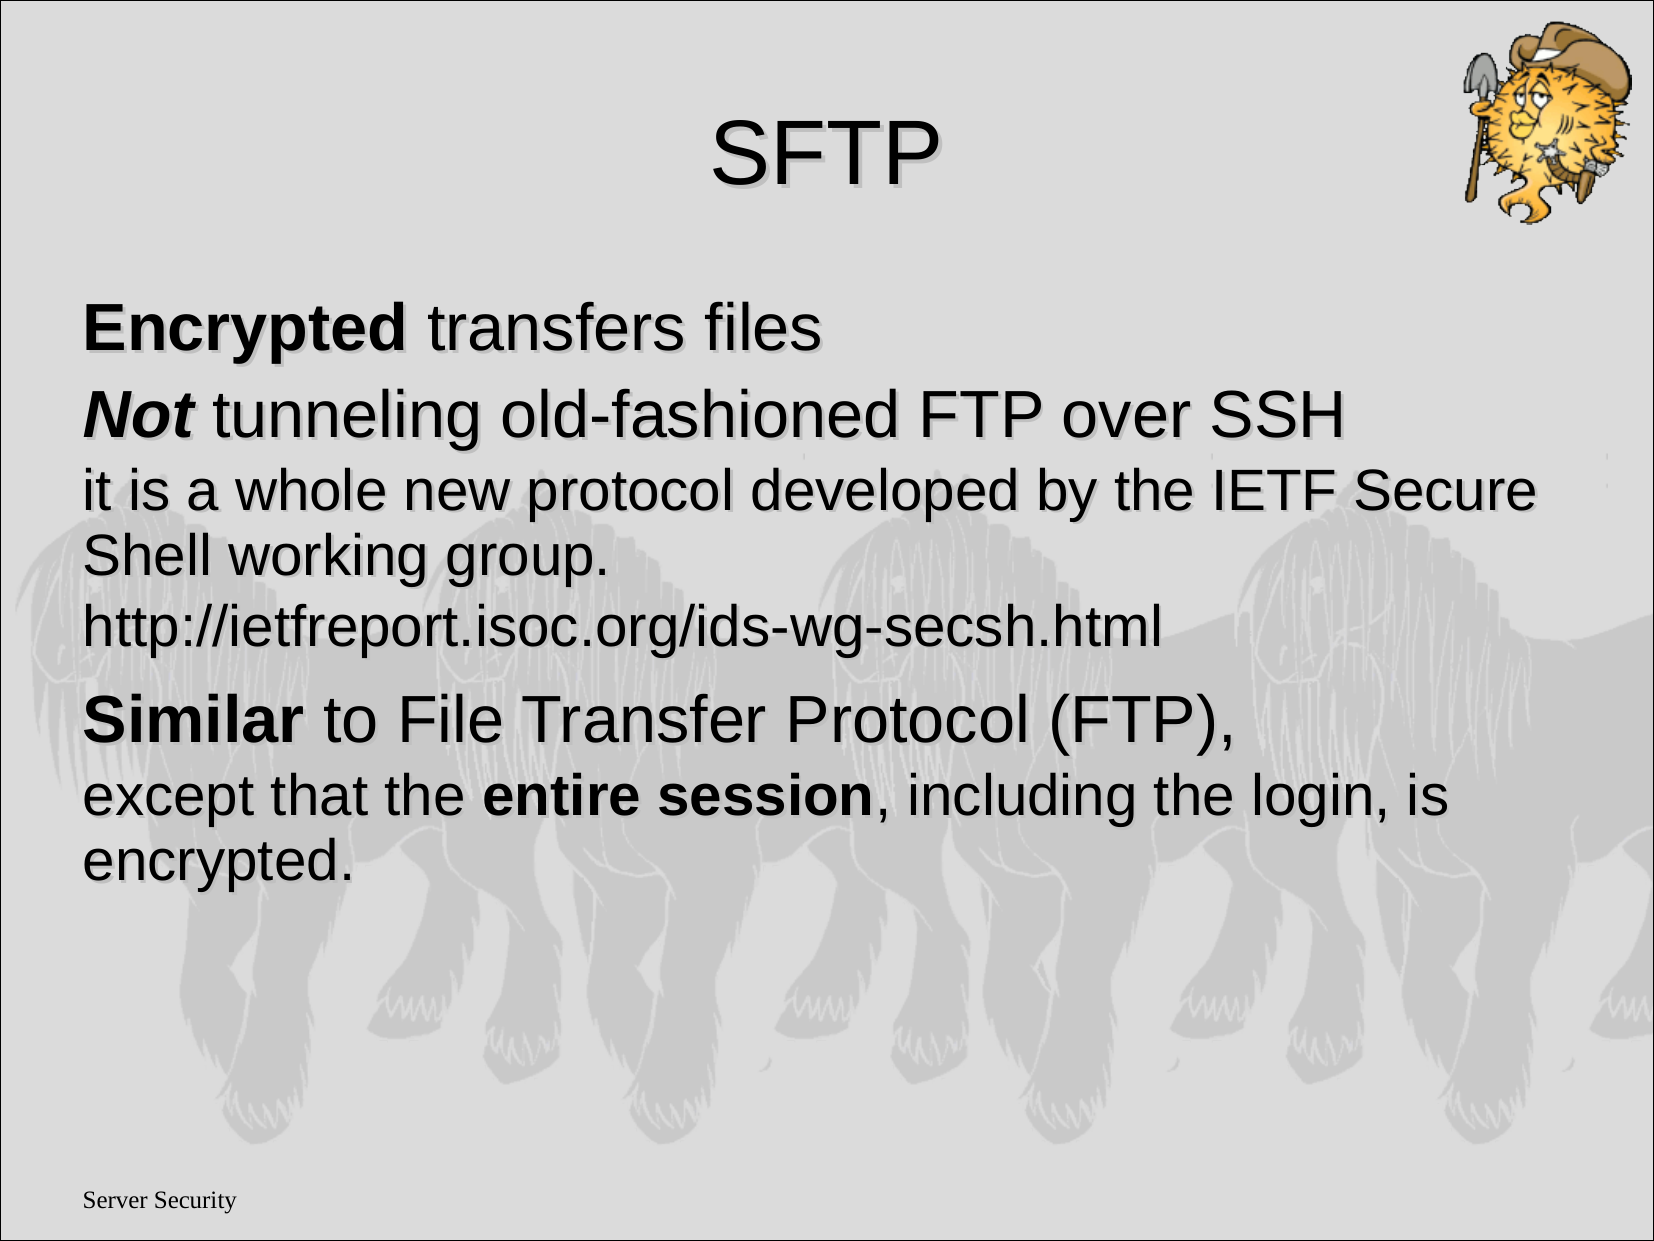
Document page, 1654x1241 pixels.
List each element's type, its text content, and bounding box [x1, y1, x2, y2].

list Encrypted transfers files Not tunneling old-fashioned FTP over SSH it is a whole new protocol developed by the IETF Secure Shell working group. http://ietfreport.isoc.org/ids-wg-secsh.html Similar to File Transfer Protocol (FTP), except that the entire session, including the login, is encrypted. [82, 290, 1571, 1109]
picture [1462, 20, 1632, 225]
title SFTP [82, 49, 1571, 257]
